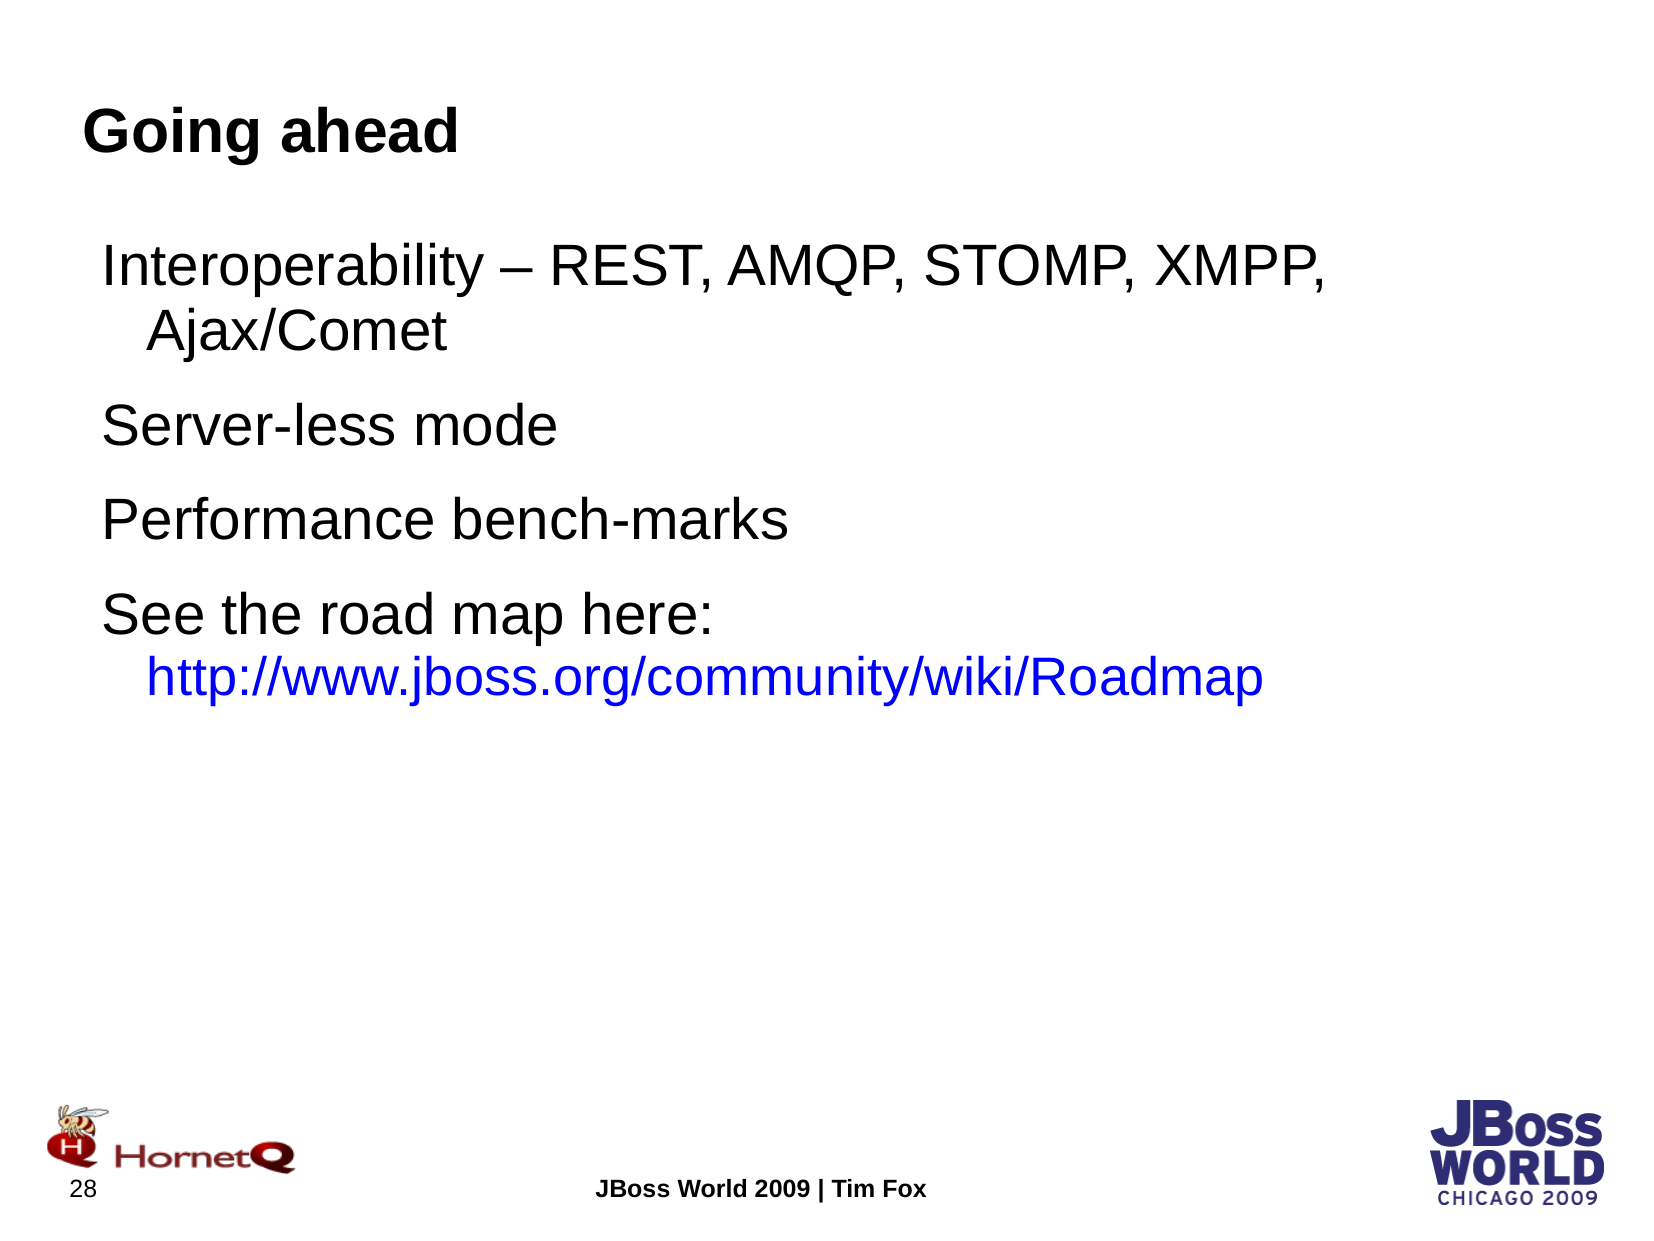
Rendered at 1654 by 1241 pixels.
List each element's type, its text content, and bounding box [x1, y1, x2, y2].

picture [1430, 1099, 1604, 1212]
list Interoperability – REST, AMQP, STOMP, XMPP, Ajax/Comet Server-less mode Performance bench-marks See the road map here: http://www.jboss.org/community/wiki/Roadmap [86, 232, 1576, 976]
picture [46, 1101, 297, 1177]
title Going ahead [82, 37, 1571, 226]
